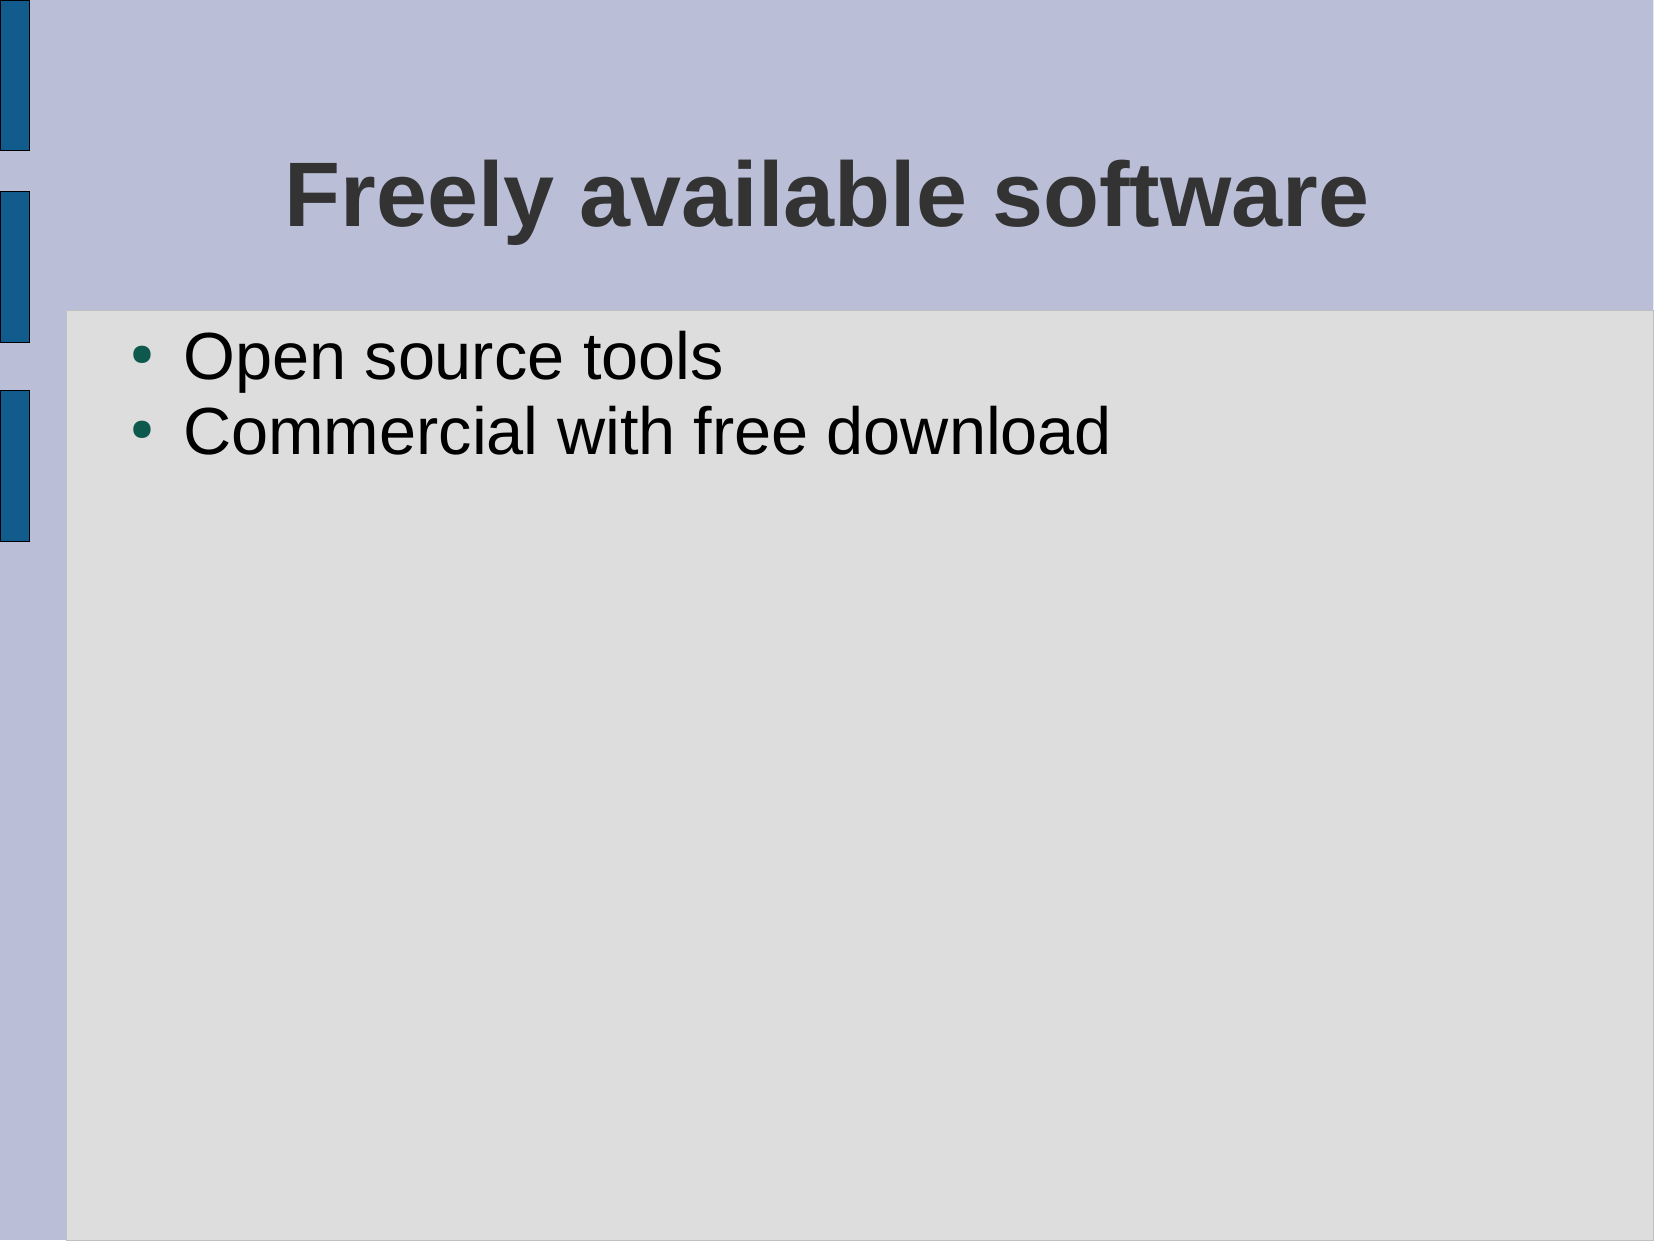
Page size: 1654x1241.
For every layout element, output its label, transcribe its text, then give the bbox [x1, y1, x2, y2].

title Freely available software [121, 98, 1534, 291]
list Open source tools Commercial with free download [112, 319, 1613, 1198]
